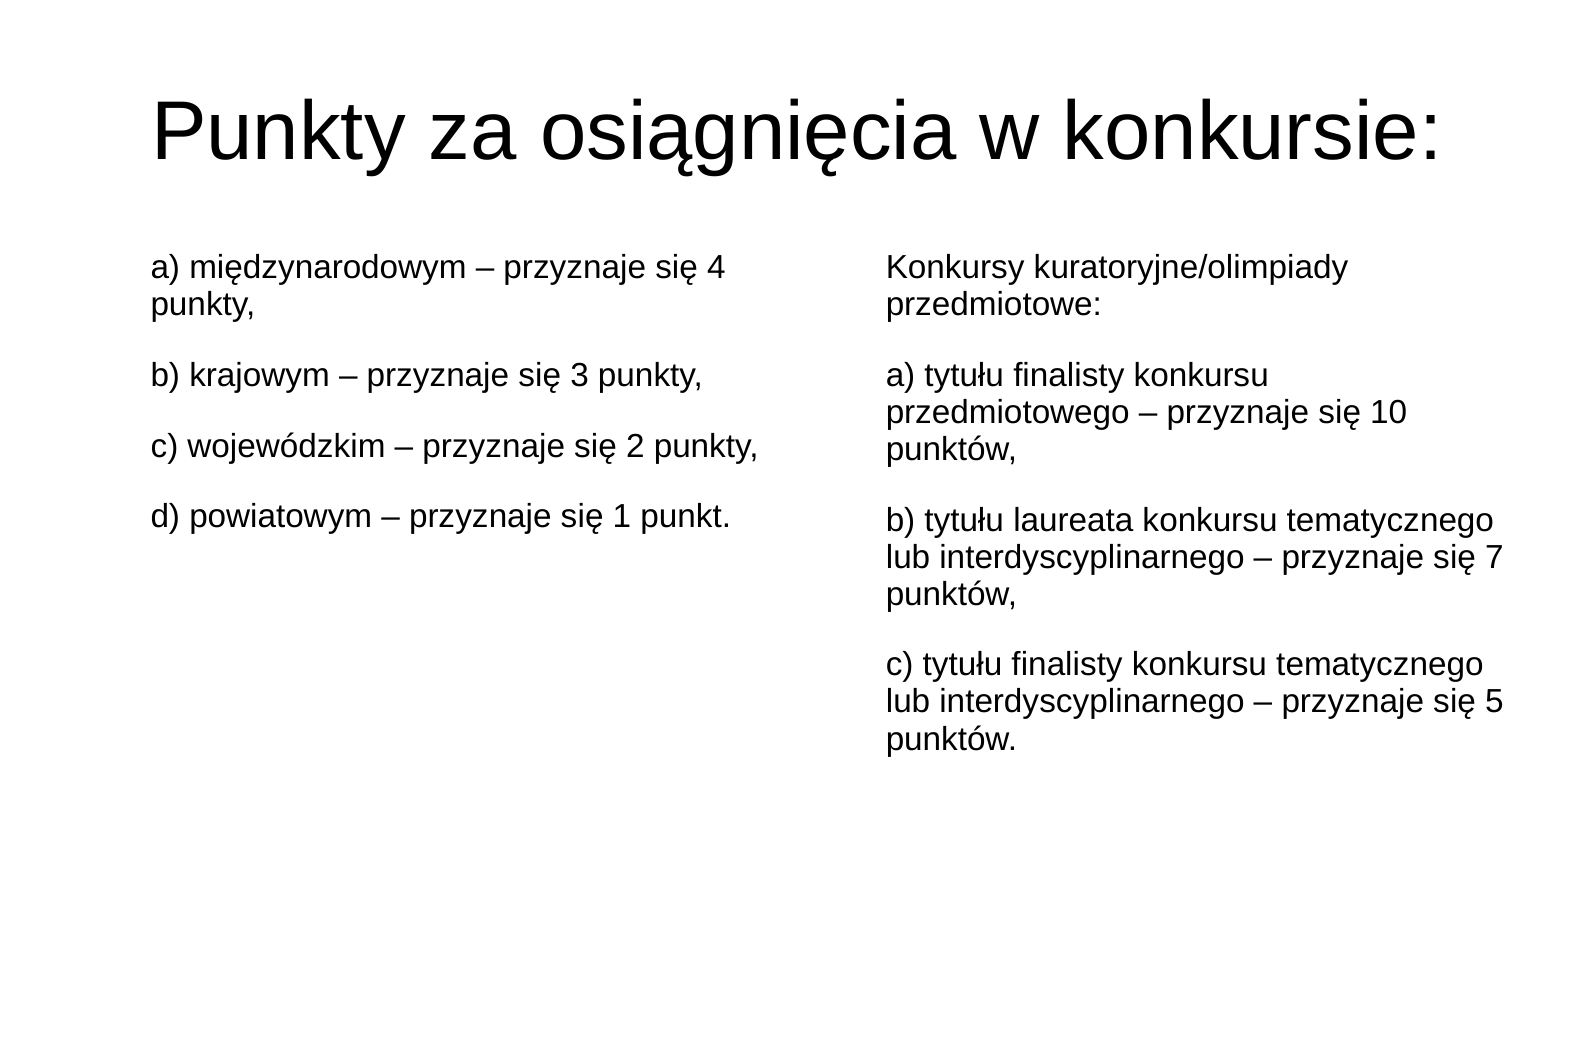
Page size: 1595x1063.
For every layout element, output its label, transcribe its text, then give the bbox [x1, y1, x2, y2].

list Konkursy kuratoryjne/olimpiady przedmiotowe: a) tytułu finalisty konkursu przedmiotowego – przyznaje się 10 punktów, b) tytułu laureata konkursu tematycznego lub interdyscyplinarnego – przyznaje się 7 punktów, c) tytułu finalisty konkursu tematycznego lub interdyscyplinarnego – przyznaje się 5 punktów. [815, 248, 1516, 866]
list a) międzynarodowym – przyznaje się 4 punkty, b) krajowym – przyznaje się 3 punkty, c) wojewódzkim – przyznaje się 2 punkty, d) powiatowym – przyznaje się 1 punkt. [79, 248, 780, 866]
title Punkty za osiągnięcia w konkursie: [79, 42, 1515, 220]
